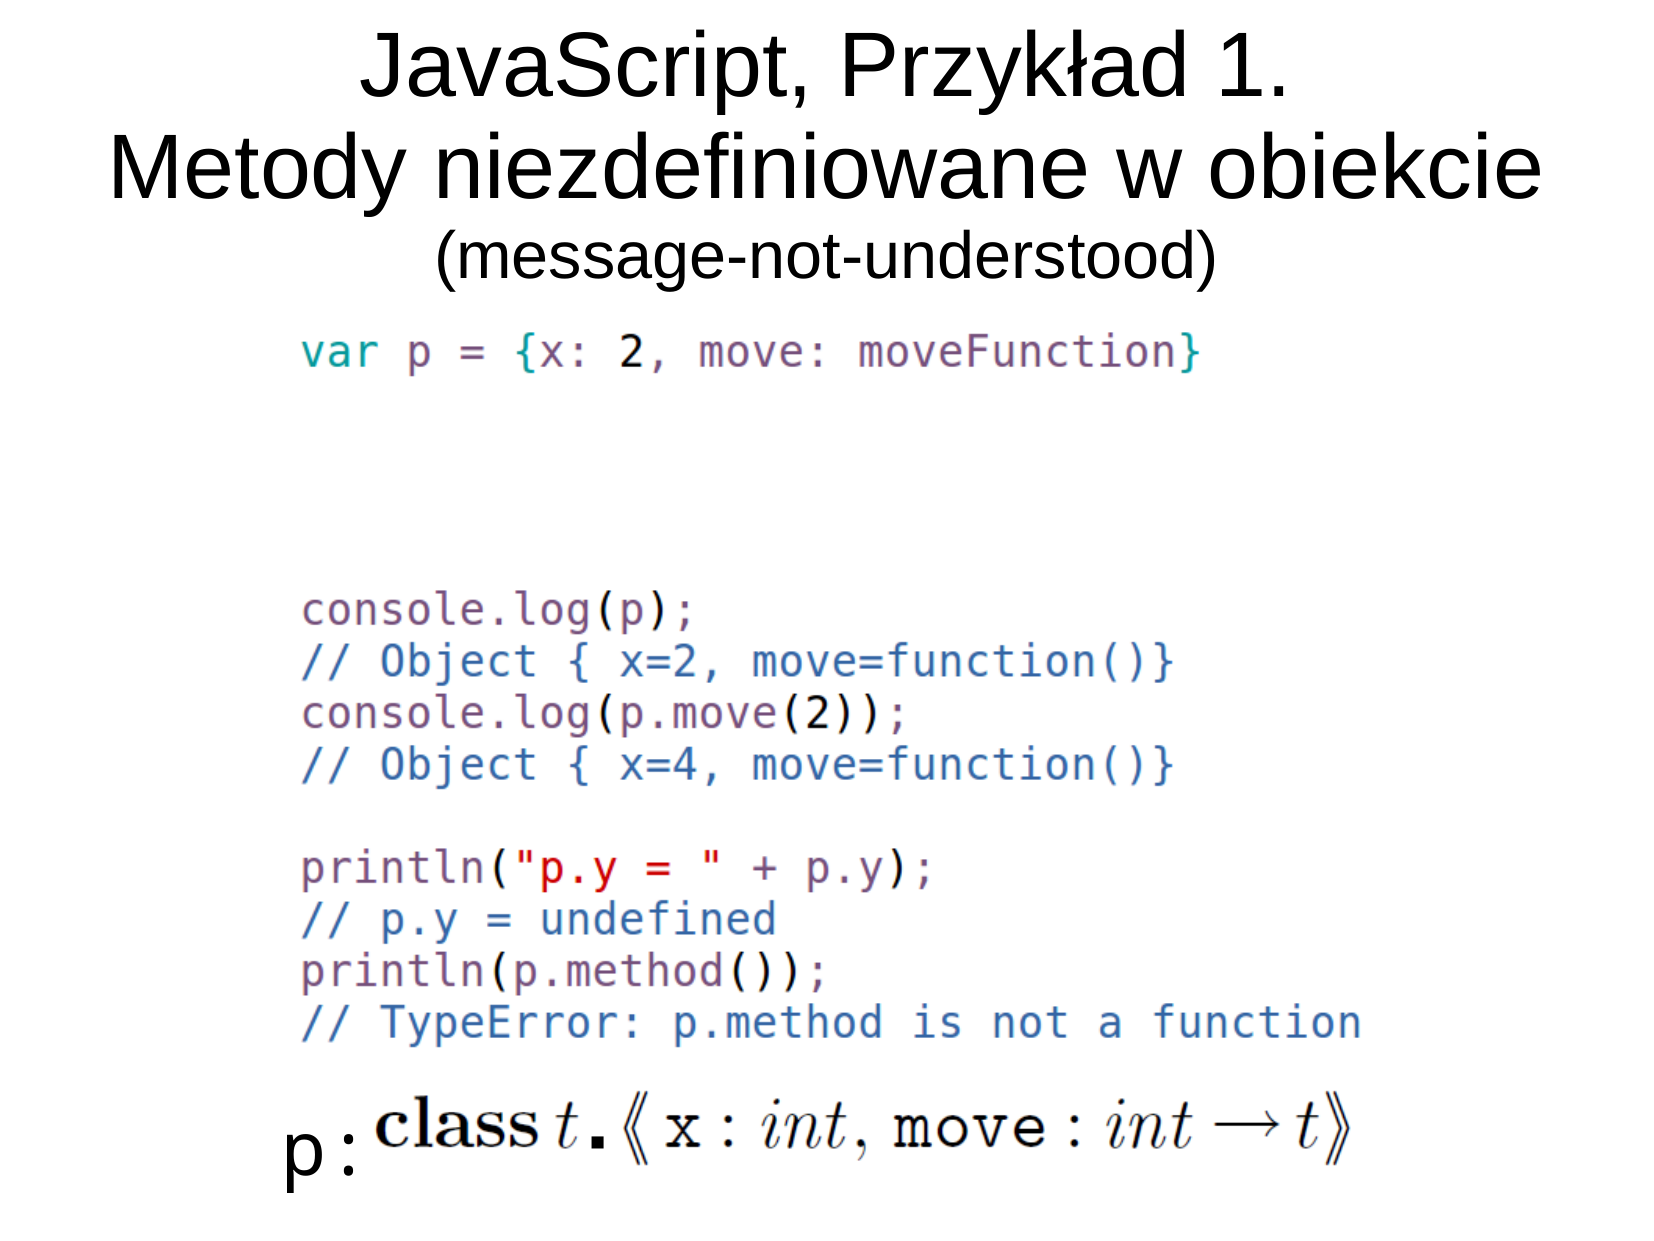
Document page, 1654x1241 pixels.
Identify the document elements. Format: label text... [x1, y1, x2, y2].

title JavaScript, Przykład 1. Metody niezdefiniowane w obiekcie (message-not-understood) [82, 13, 1571, 293]
list p: [211, 1094, 1654, 1205]
picture [289, 317, 1393, 1094]
